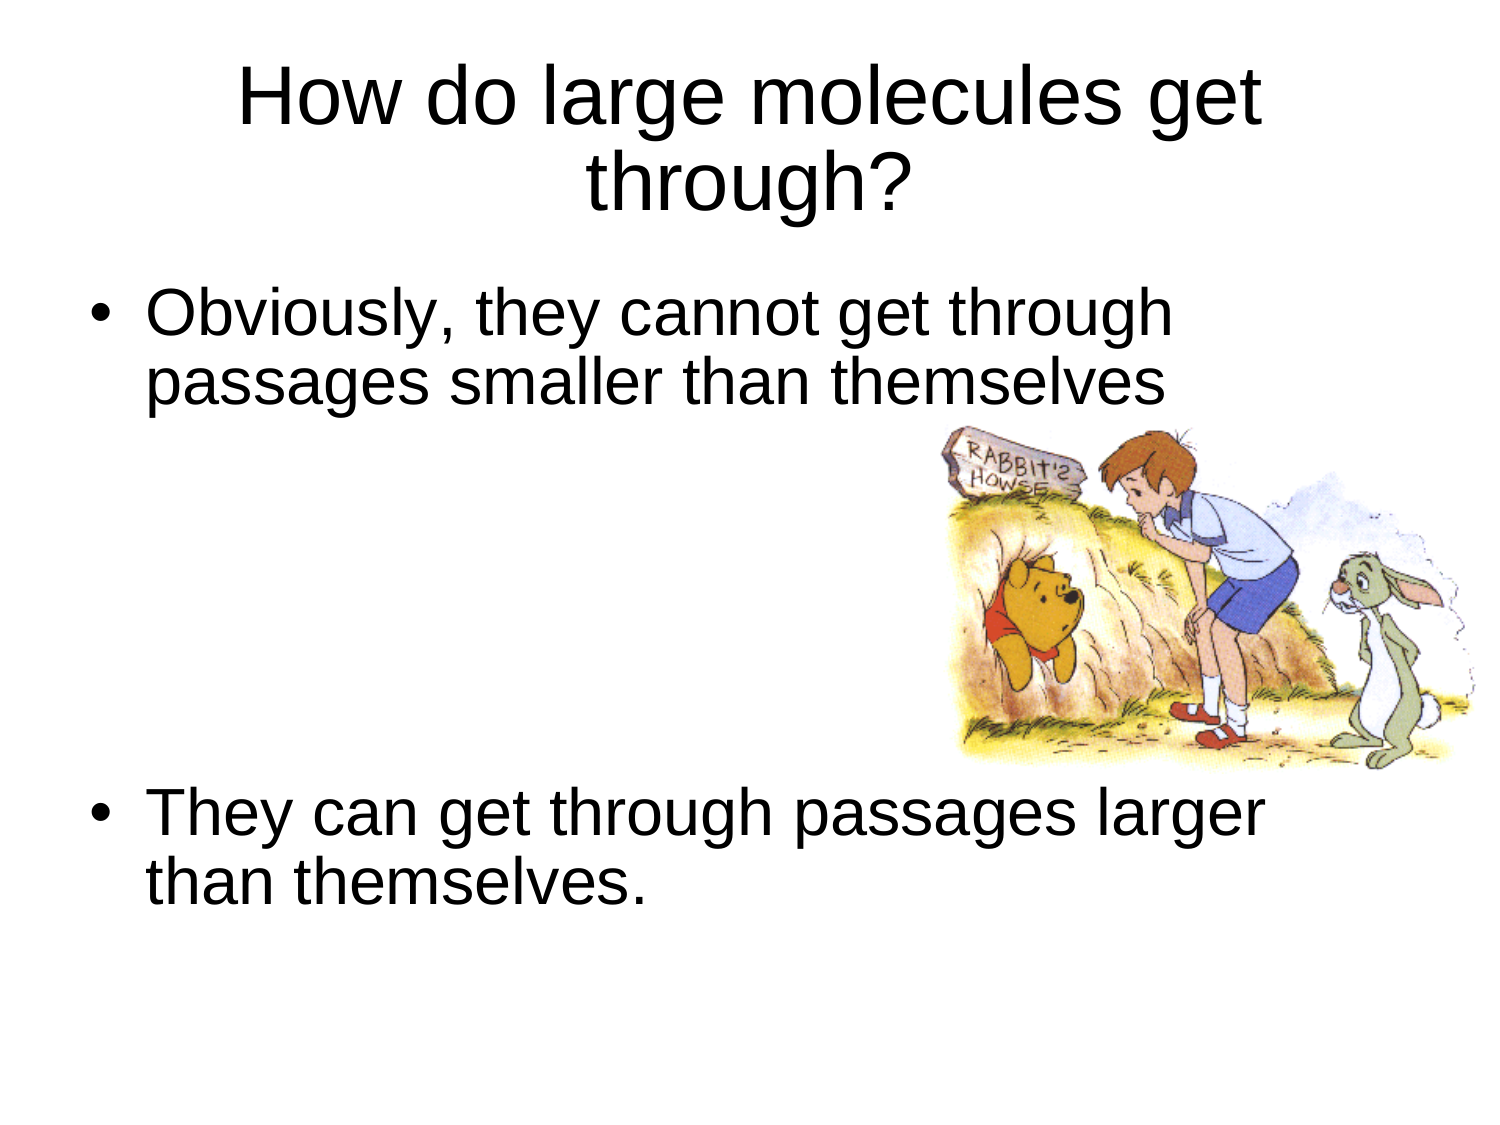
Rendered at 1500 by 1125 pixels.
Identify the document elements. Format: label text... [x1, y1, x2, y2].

title How do large molecules get through? [75, 37, 1426, 240]
list Obviously, they cannot get through passages smaller than themselves They can get through passages larger than themselves. [75, 267, 1426, 1125]
picture [939, 420, 1479, 774]
